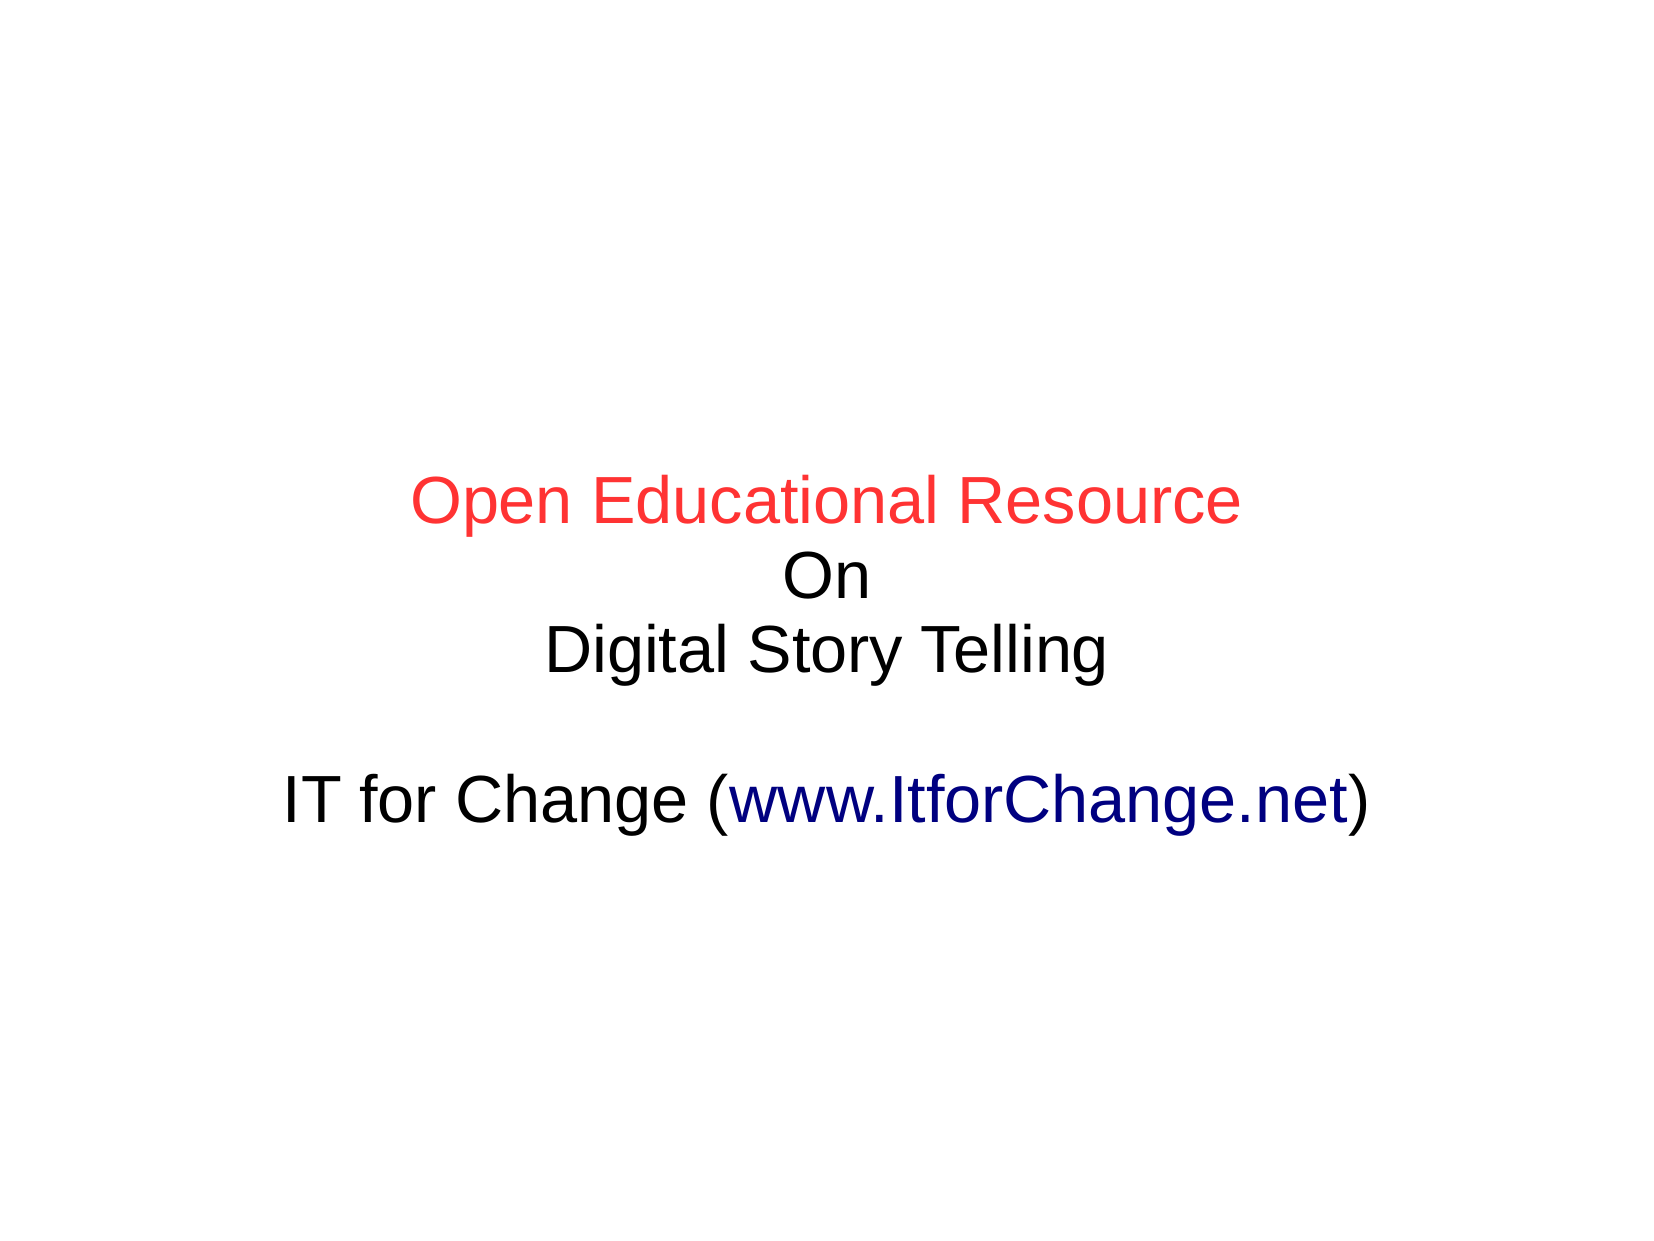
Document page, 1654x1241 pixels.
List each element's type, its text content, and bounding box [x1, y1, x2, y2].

subtitle Open Educational Resource On Digital Story Telling IT for Change (www.ItforChange.net) [82, 290, 1571, 1010]
